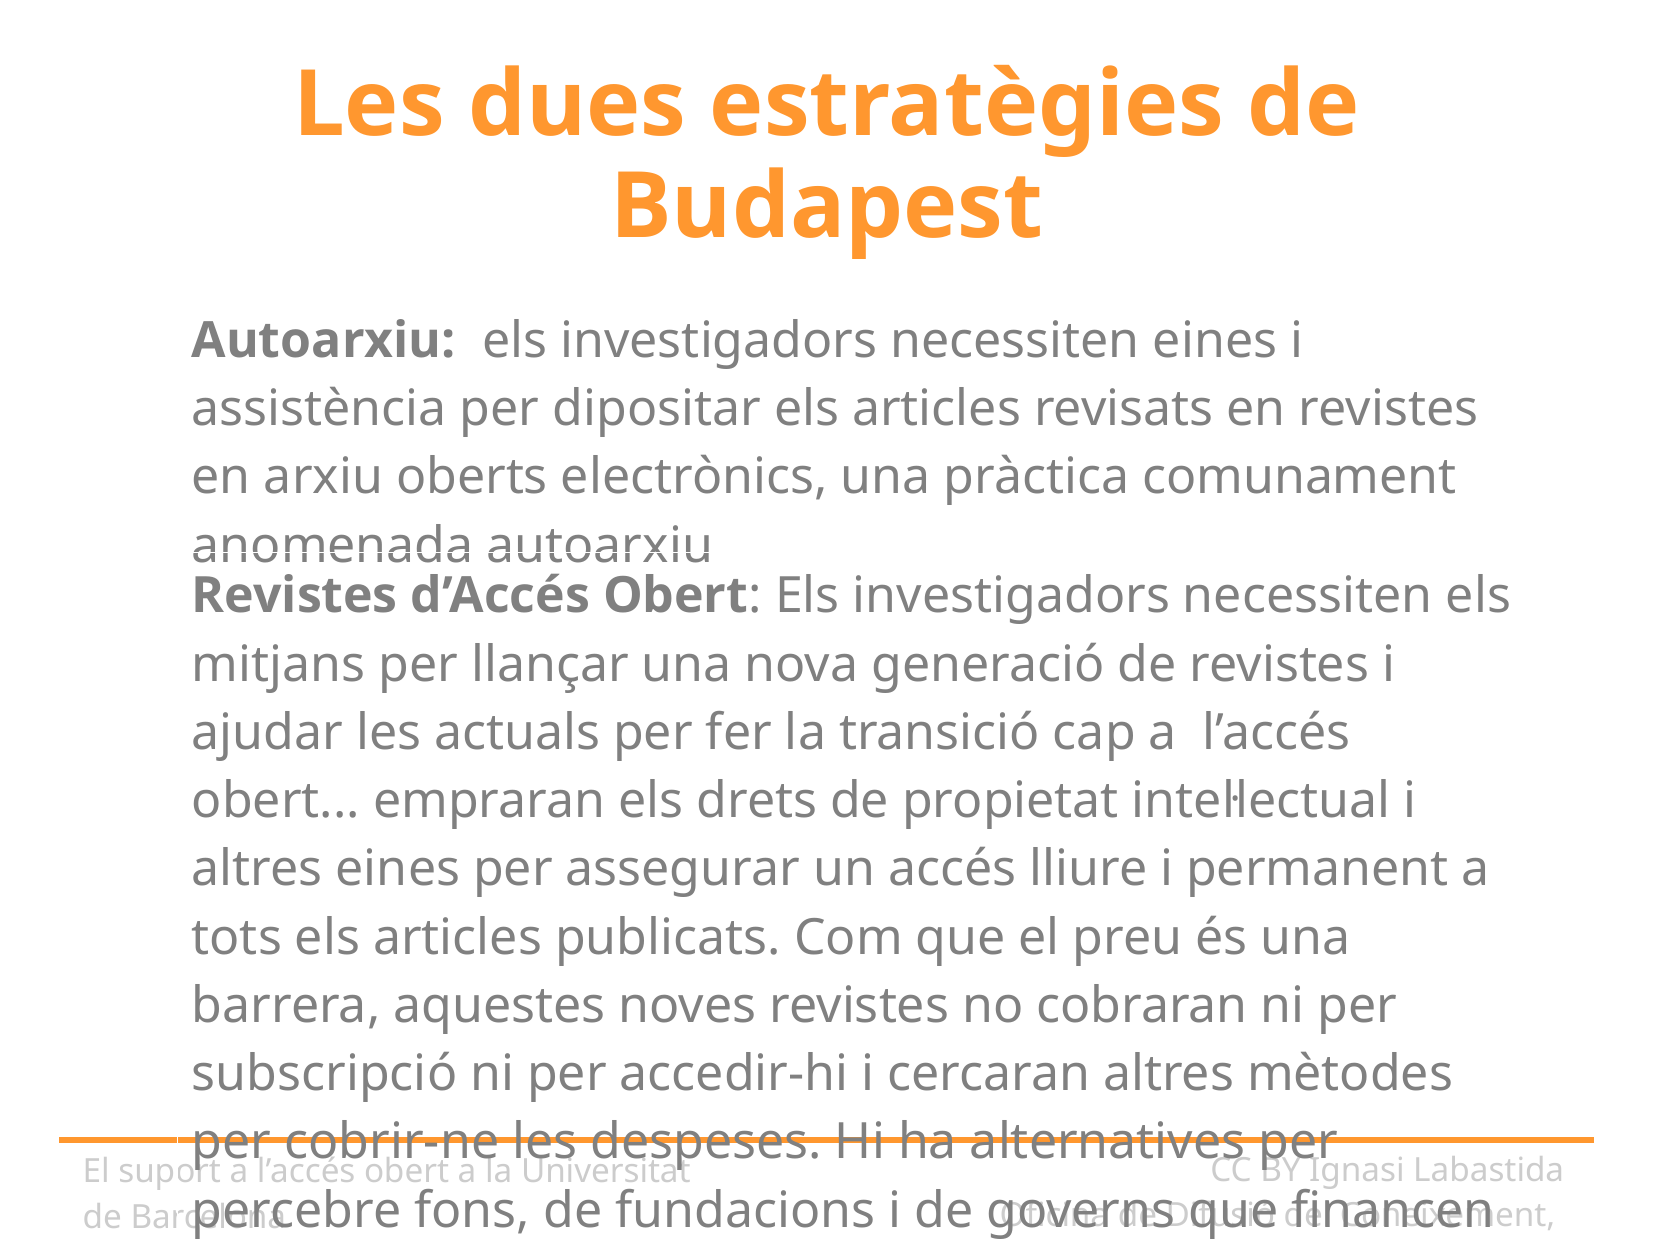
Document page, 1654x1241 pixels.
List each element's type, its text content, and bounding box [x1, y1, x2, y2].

table_header Autoarxiu: els investigadors necessiten eines i assistència per dipositar els articles revisats en revistes en arxiu oberts electrònics, una pràctica comunament anomenada autoarxiu [178, 297, 1535, 552]
title Les dues estratègies de Budapest [82, 49, 1571, 257]
table_cell Revistes d’Accés Obert: Els investigadors necessiten els mitjans per llançar una nova generació de revistes i ajudar les actuals per fer la transició cap a l’accés obert... empraran els drets de propietat intel·lectual i altres eines per assegurar un accés lliure i permanent a tots els articles publicats. Com que el preu és una barrera, aquestes noves revistes no cobraran ni per subscripció ni per accedir-hi i cercaran altres mètodes per cobrir-ne les despeses. Hi ha alternatives per percebre fons, de fundacions i de governs que financen la recerca, d'universitats i de laboratoris que tenen investigadors, ... No cal afavorir una solució, cal cercar alternatives creatives. [178, 553, 1535, 1241]
